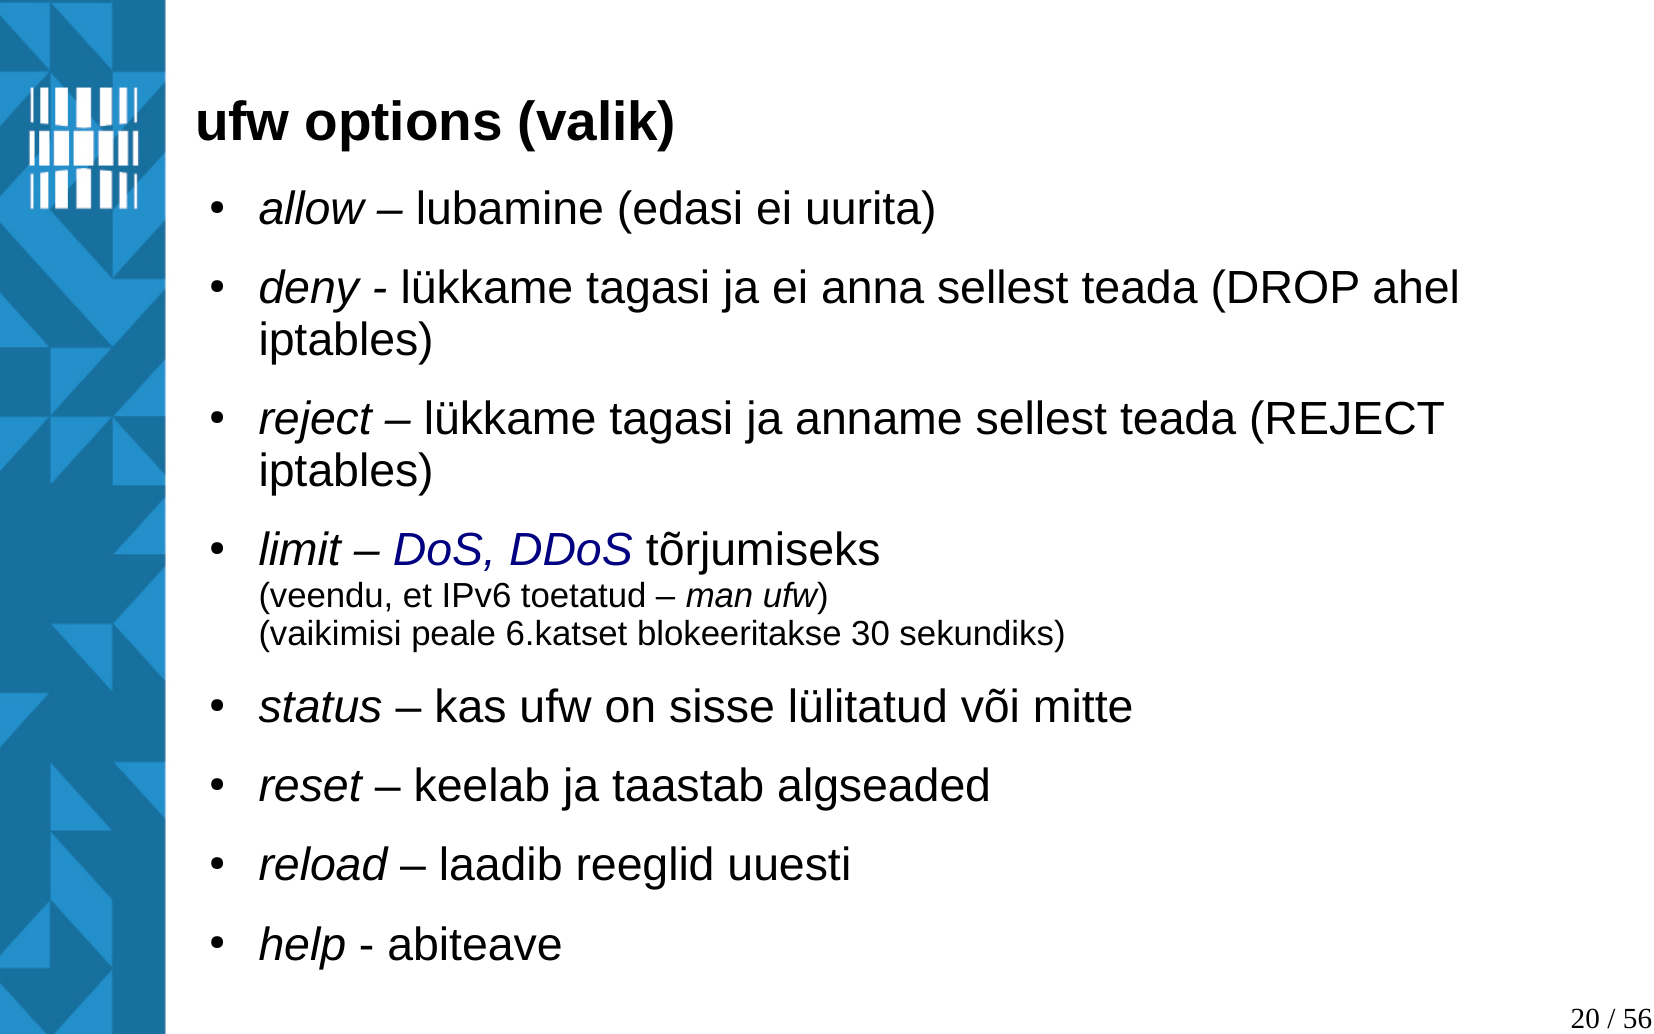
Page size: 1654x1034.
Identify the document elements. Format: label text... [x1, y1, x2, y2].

list allow – lubamine (edasi ei uurita) deny - lükkame tagasi ja ei anna sellest teada (DROP ahel iptables) reject – lükkame tagasi ja anname sellest teada (REJECT iptables) limit – DoS, DDoS tõrjumiseks (veendu, et IPv6 toetatud – man ufw) (vaikimisi peale 6.katset blokeeritakse 30 sekundiks) status – kas ufw on sisse lülitatud või mitte reset – keelab ja taastab algseaded reload – laadib reeglid uuesti help - abiteave [192, 182, 1595, 975]
title ufw options (valik) [194, 35, 1625, 208]
